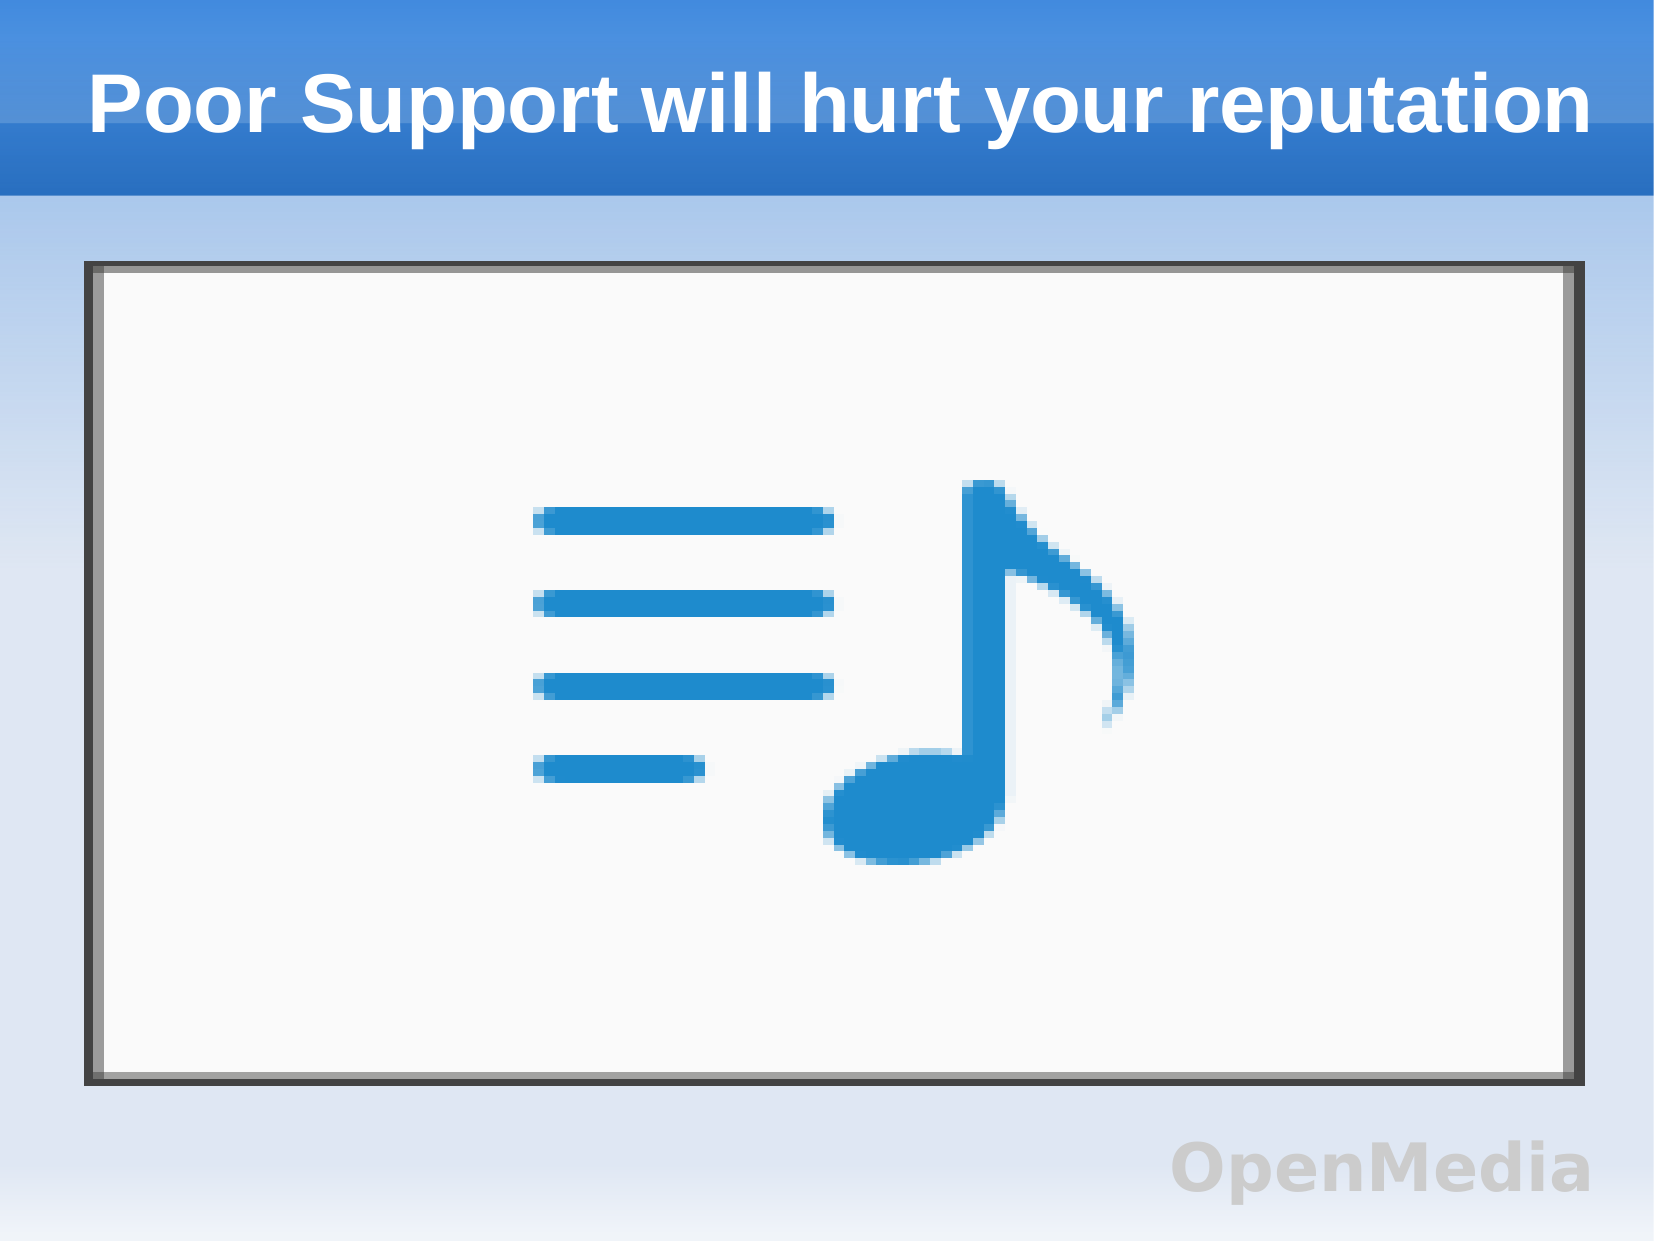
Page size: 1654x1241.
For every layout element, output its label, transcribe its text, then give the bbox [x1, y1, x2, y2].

picture [0, 0, 1654, 1241]
text_box [82, 259, 1586, 1087]
title Poor Support will hurt your reputation [59, 0, 1625, 208]
